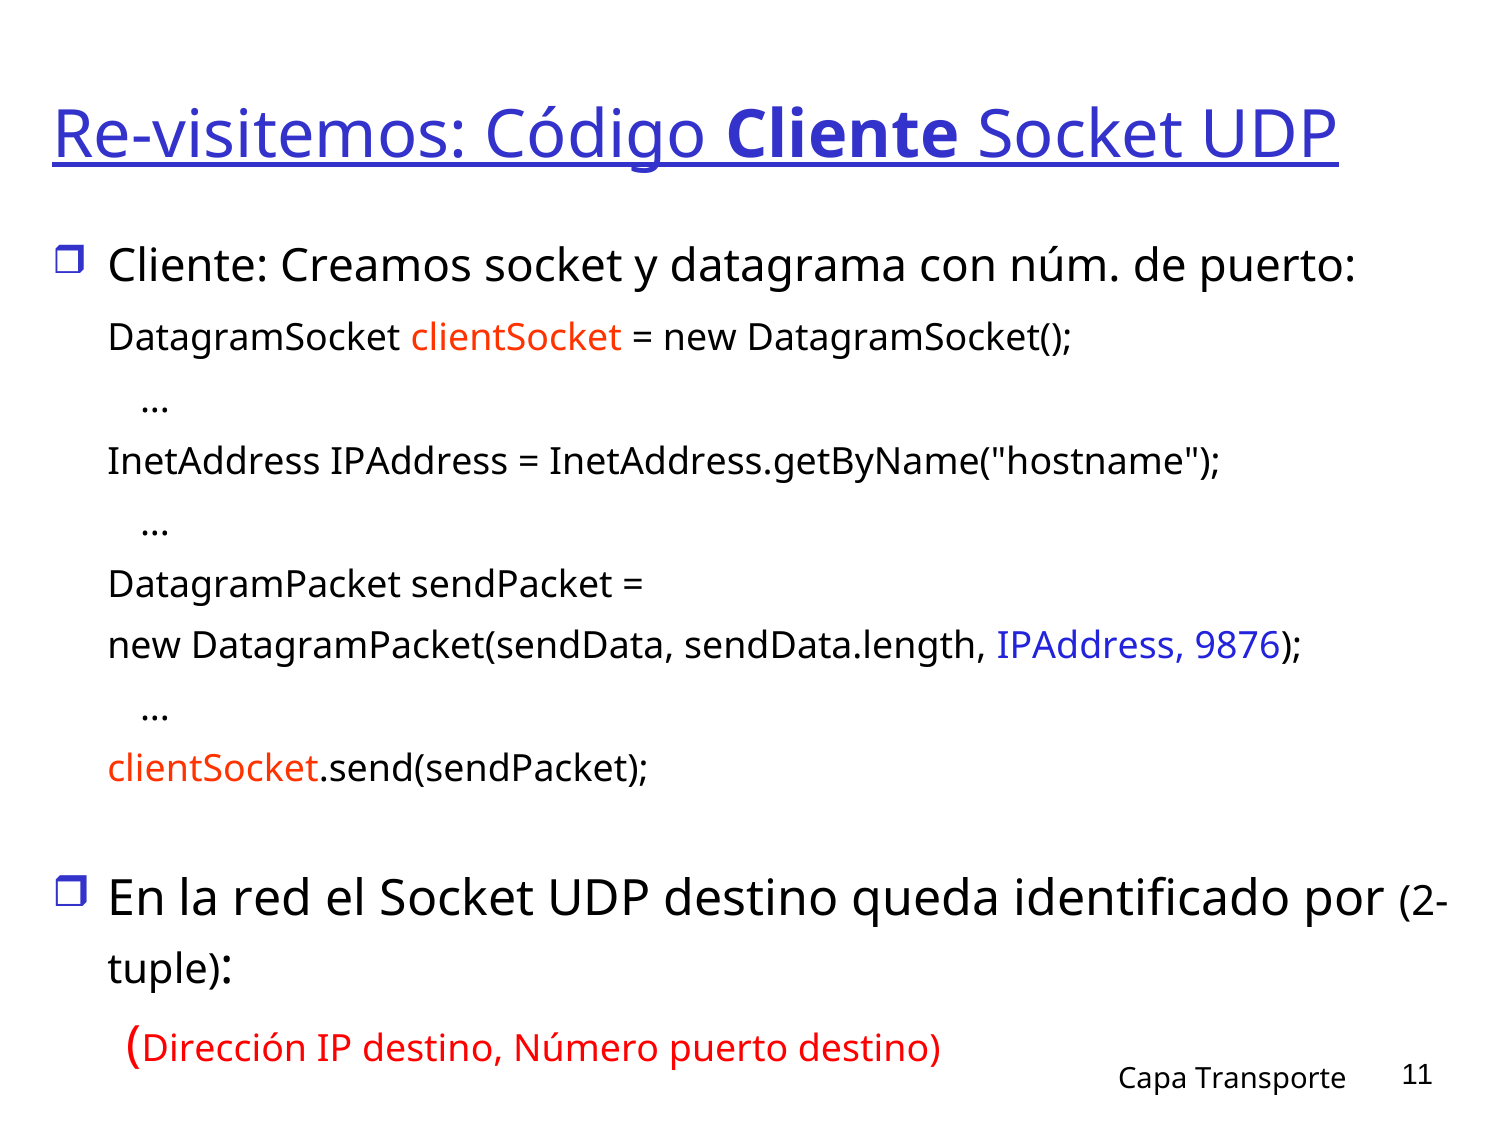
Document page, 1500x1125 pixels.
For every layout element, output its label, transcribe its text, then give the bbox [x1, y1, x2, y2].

list Cliente: Creamos socket y datagrama con núm. de puerto: DatagramSocket clientSocket = new DatagramSocket(); ... InetAddress IPAddress = InetAddress.getByName("hostname"); ... DatagramPacket sendPacket = new DatagramPacket(sendData, sendData.length, IPAddress, 9876); ... clientSocket.send(sendPacket); En la red el Socket UDP destino queda identificado por (2-tuple): (Dirección IP destino, Número puerto destino)‏ [37, 224, 1500, 1051]
title Re-visitemos: Código Cliente Socket UDP [37, 37, 1463, 224]
